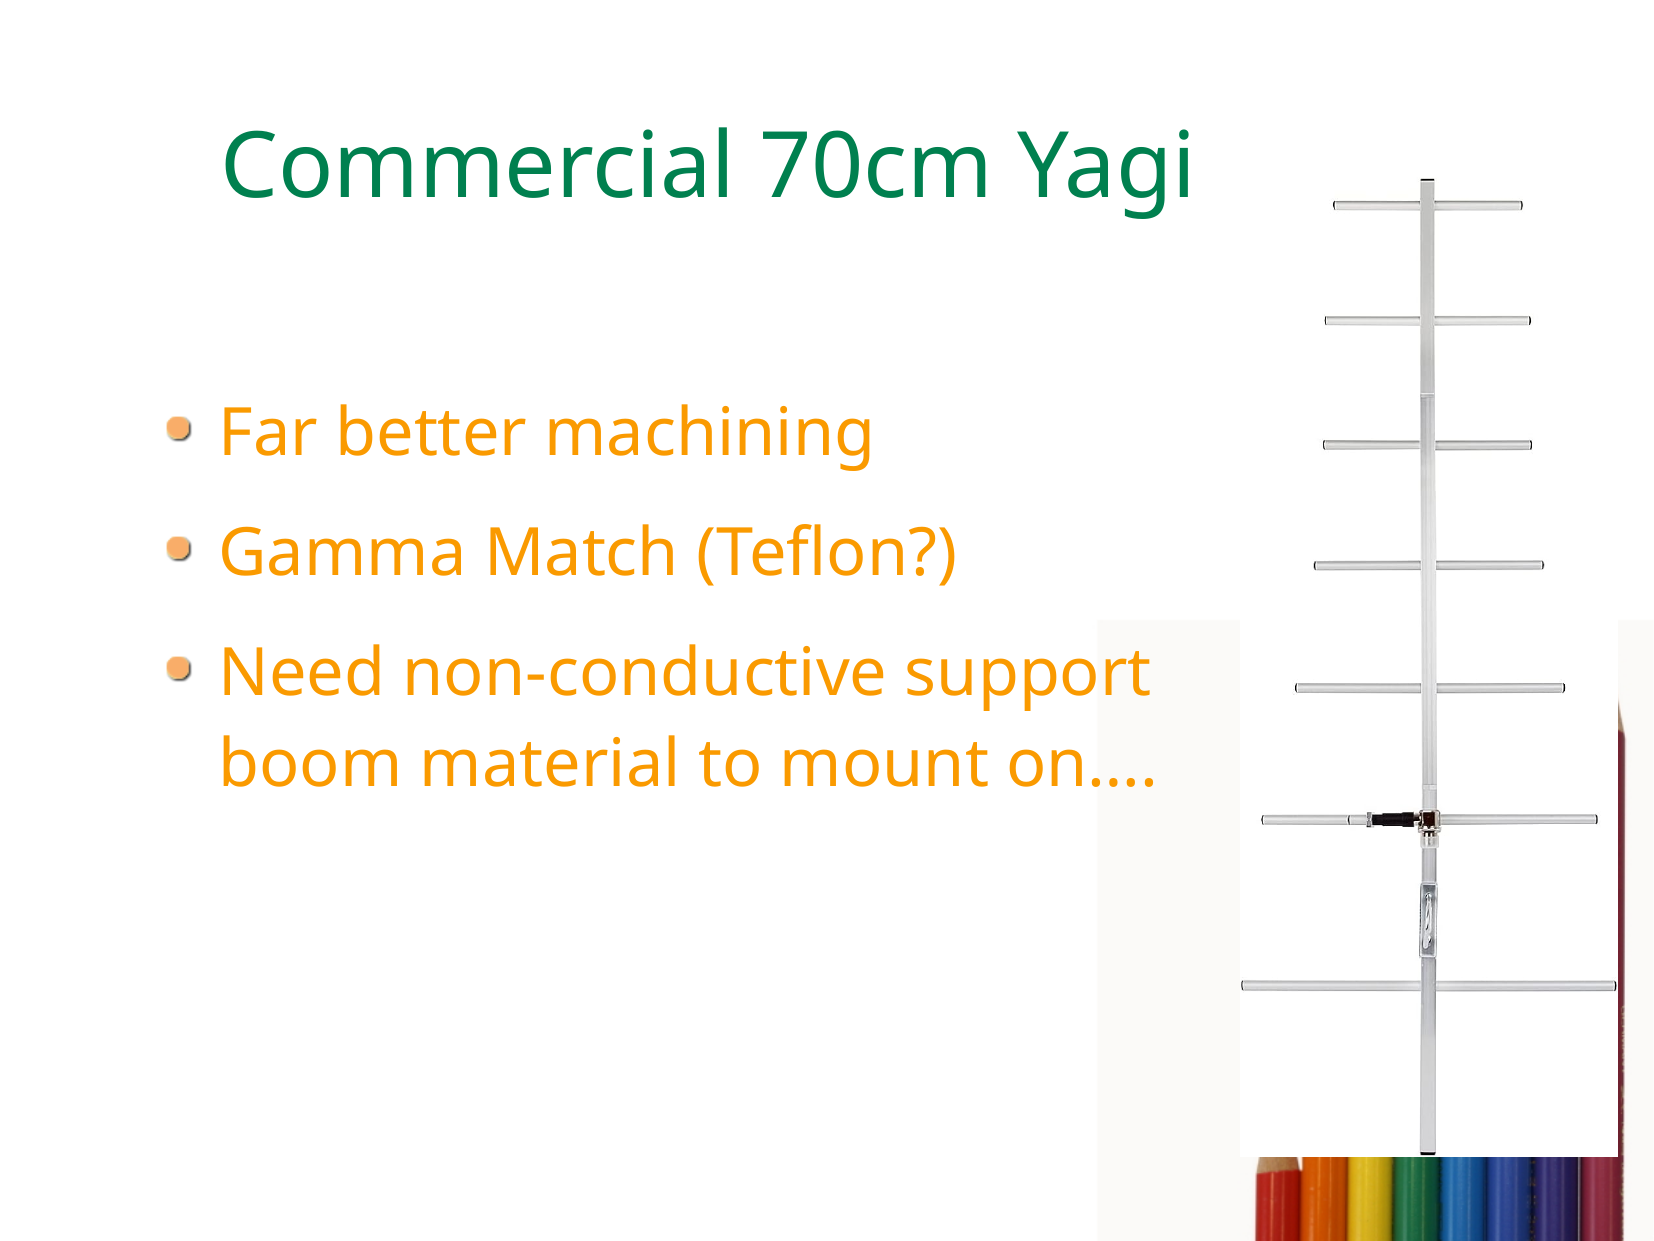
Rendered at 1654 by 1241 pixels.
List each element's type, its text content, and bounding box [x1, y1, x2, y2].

list Far better machining Gamma Match (Teflon?) Need non-conductive support boom material to mount on…. [147, 383, 1182, 1104]
title Commercial 70cm Yagi [29, 59, 1388, 266]
picture [0, 0, 1654, 1241]
